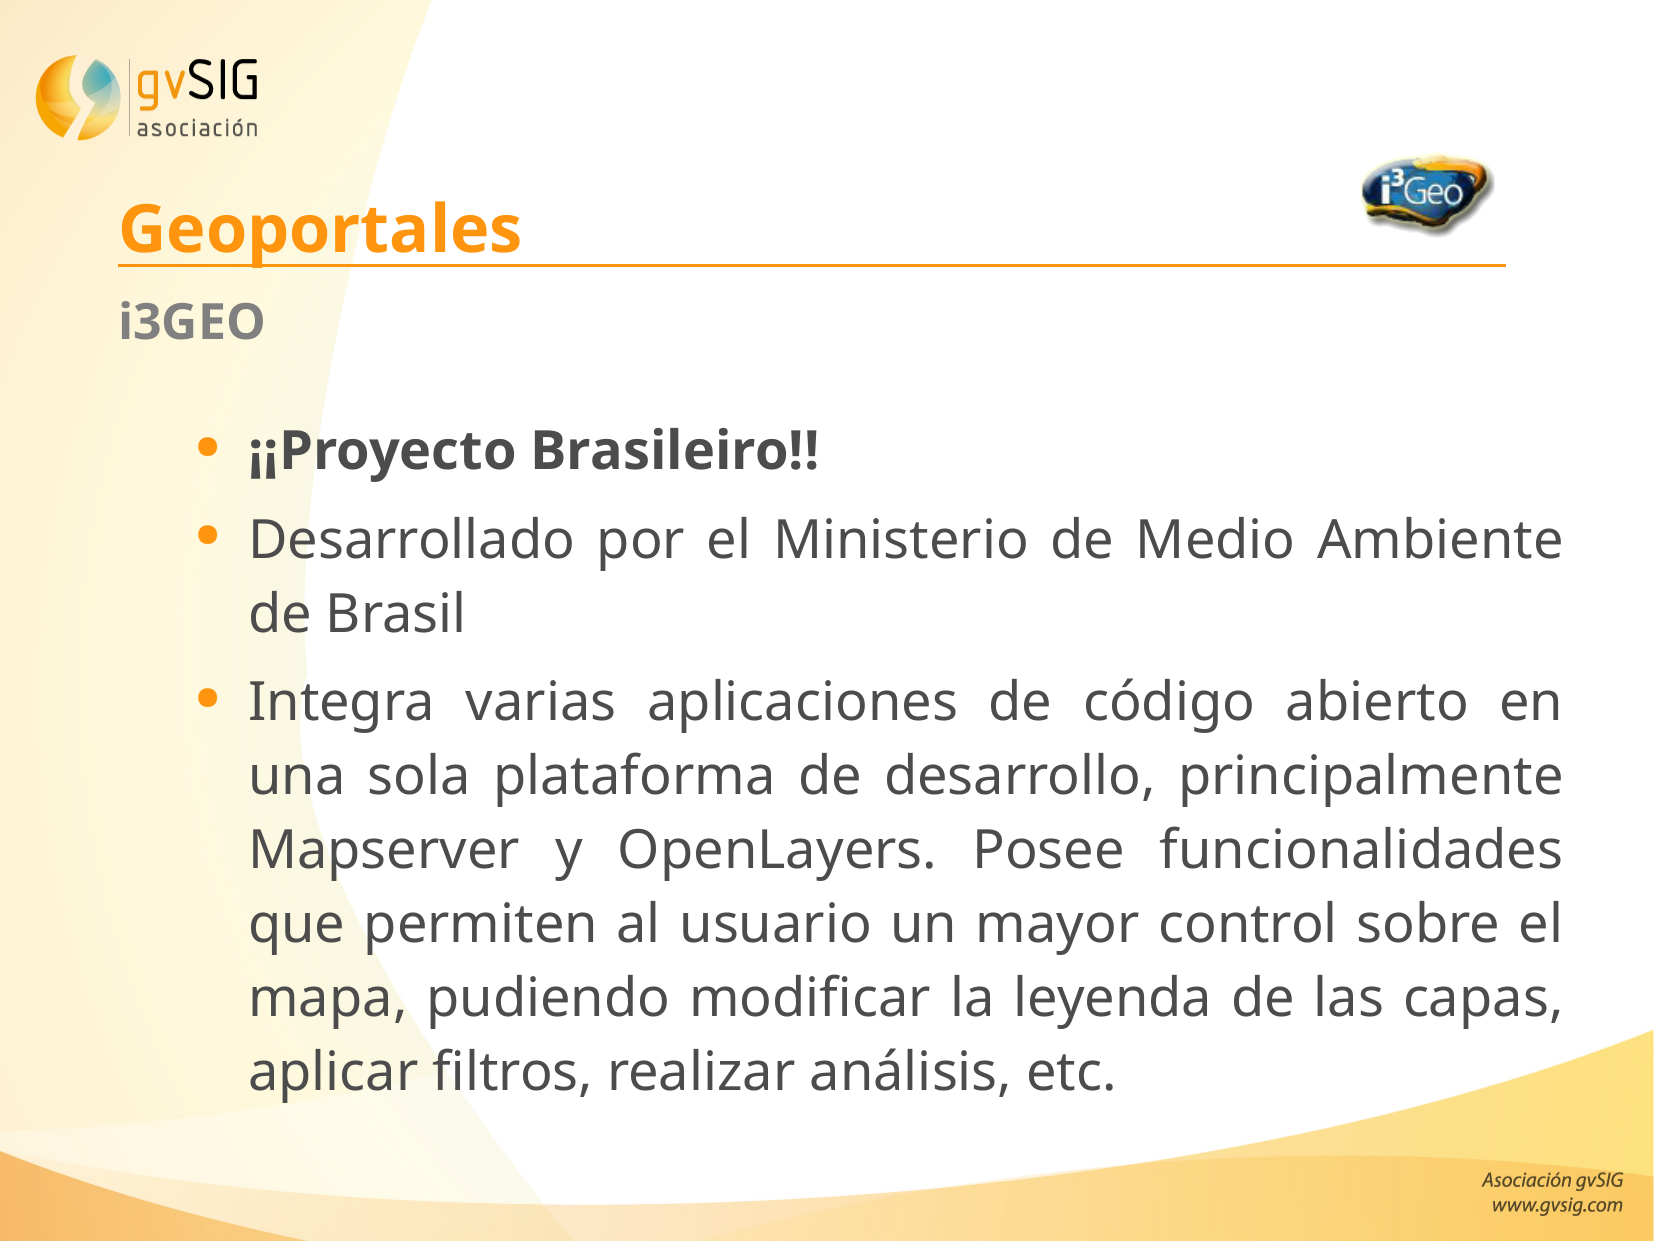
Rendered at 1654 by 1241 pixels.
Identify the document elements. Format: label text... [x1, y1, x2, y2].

title i3GEO [118, 276, 857, 365]
picture [0, 0, 1654, 1241]
title Geoportales [118, 177, 1607, 276]
list ¡¡Proyecto Brasileiro!! Desarrollado por el Ministerio de Medio Ambiente de Brasil Integra varias aplicaciones de código abierto en una sola plataforma de desarrollo, principalmente Mapserver y OpenLayers. Posee funcionalidades que permiten al usuario un mayor control sobre el mapa, pudiendo modificar la leyenda de las capas, aplicar filtros, realizar análisis, etc. [177, 411, 1565, 993]
